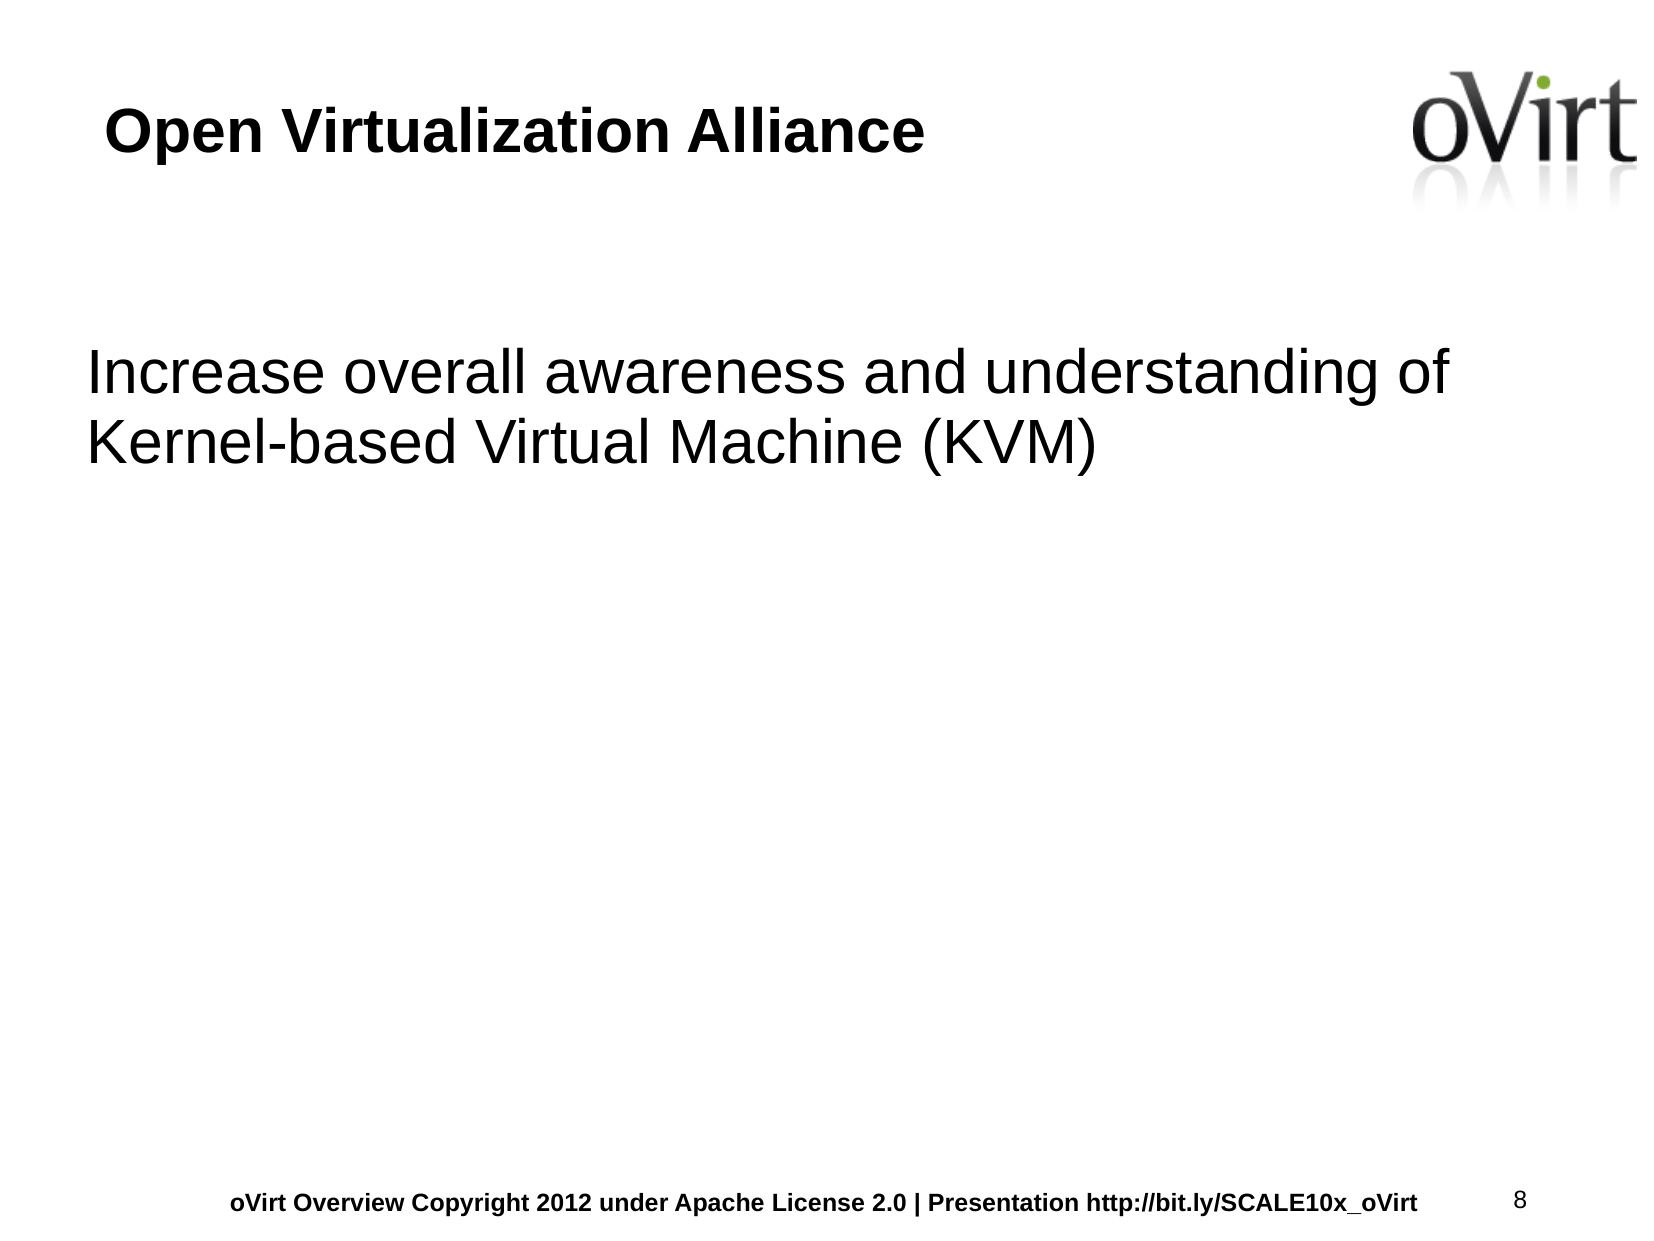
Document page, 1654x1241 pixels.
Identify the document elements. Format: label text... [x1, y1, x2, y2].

picture [1413, 63, 1637, 212]
list Increase overall awareness and understanding of Kernel-based Virtual Machine (KVM) [86, 337, 1576, 488]
title Open Virtualization Alliance [82, 37, 1303, 226]
